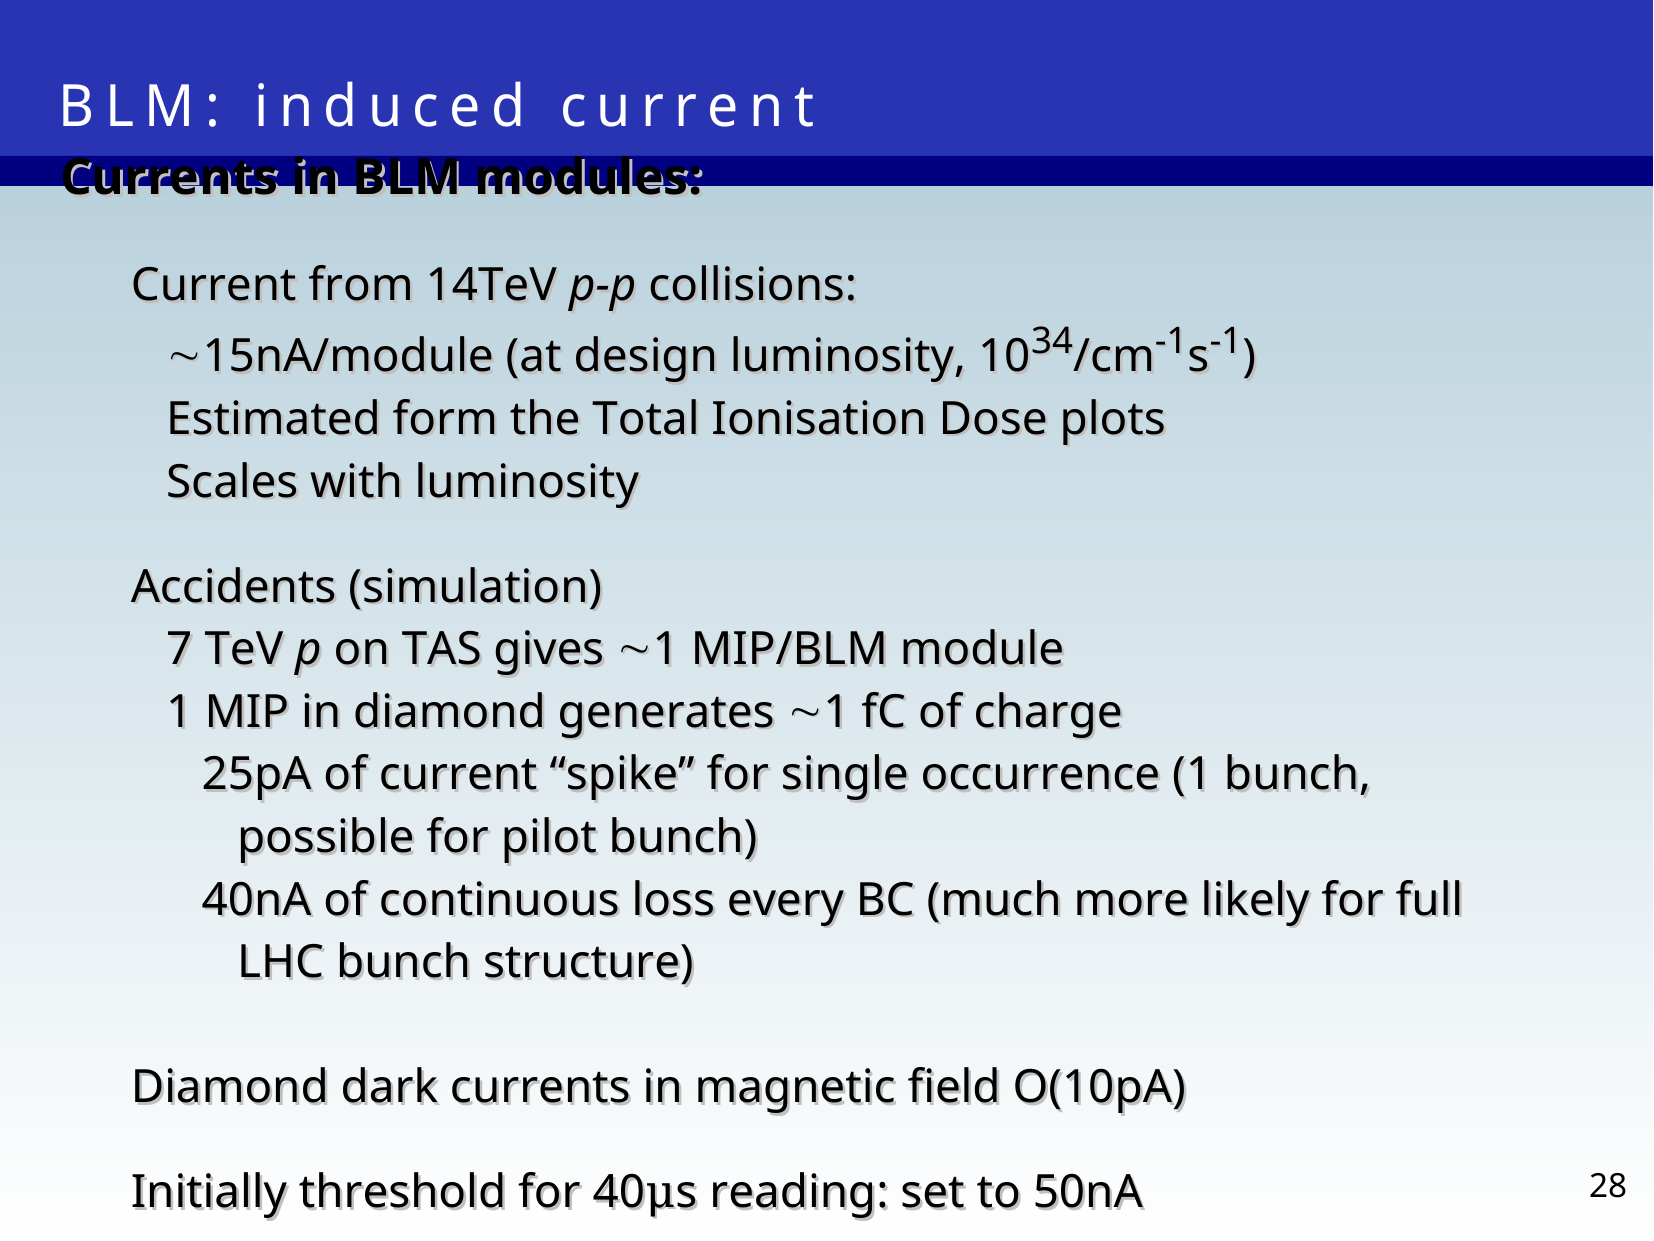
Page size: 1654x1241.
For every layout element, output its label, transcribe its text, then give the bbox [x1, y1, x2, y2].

title BLM: induced current [58, 29, 1613, 178]
text_box Currents in BLM modules: Current from 14TeV p-p collisions: ~15nA/module (at design luminosity, 1034/cm-1s-1) Estimated form the Total Ionisation Dose plots Scales with luminosity Accidents (simulation) 7 TeV p on TAS gives ~1 MIP/BLM module 1 MIP in diamond generates ~1 fC of charge 25pA of current “spike” for single occurrence (1 bunch, possible for pilot bunch) 40nA of continuous loss every BC (much more likely for full LHC bunch structure) Diamond dark currents in magnetic field O(10pA) Initially threshold for 40μs reading: set to 50nA [60, 202, 1527, 1161]
